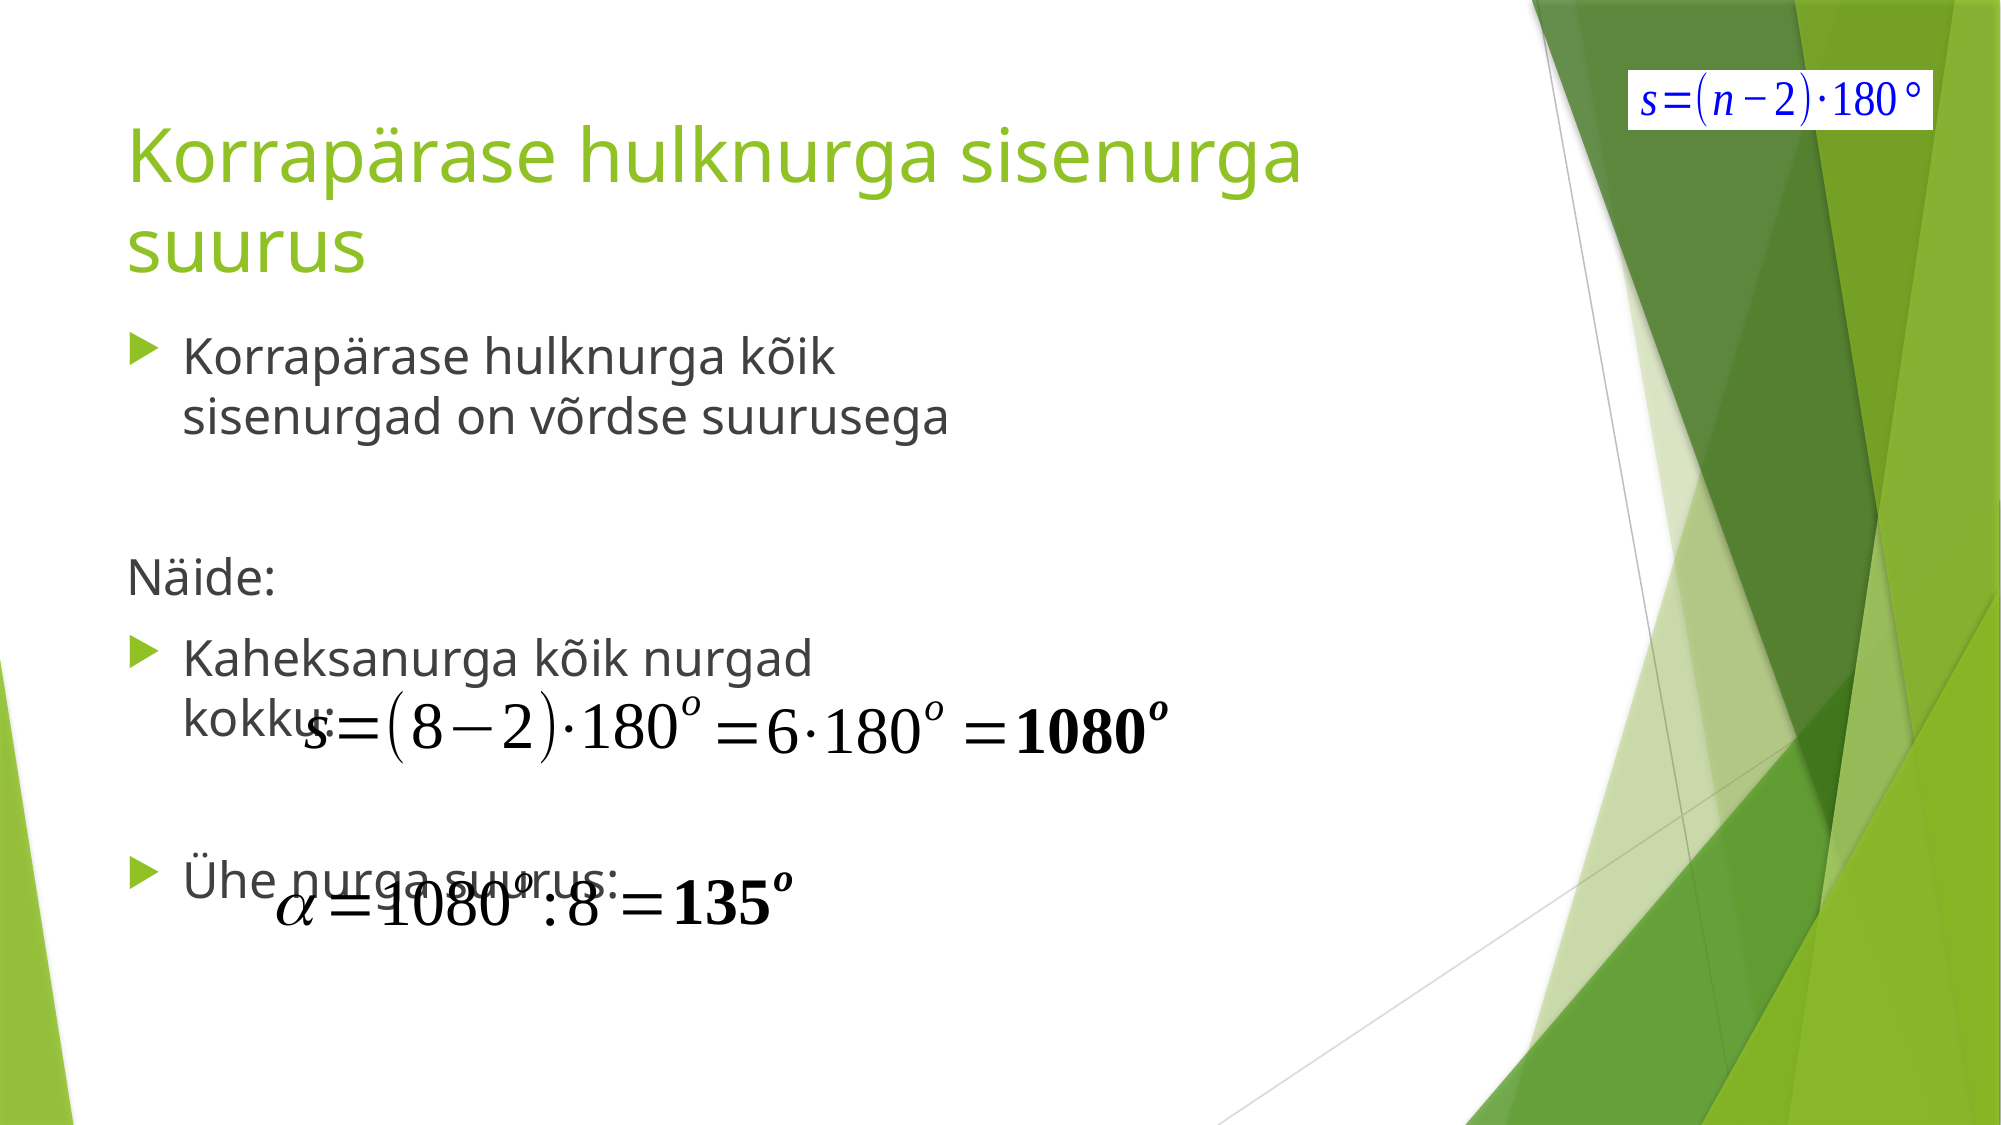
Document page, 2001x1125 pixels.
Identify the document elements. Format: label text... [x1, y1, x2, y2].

title Korrapärase hulknurga sisenurga suurus [111, 99, 1522, 317]
chart [266, 856, 801, 941]
chart [295, 679, 1176, 769]
chart [1628, 69, 1934, 131]
list Korrapärase hulknurga kõik sisenurgad on võrdse suurusega Näide: Kaheksanurga kõik nurgad kokku: Ühe nurga suurus: [111, 316, 979, 1054]
